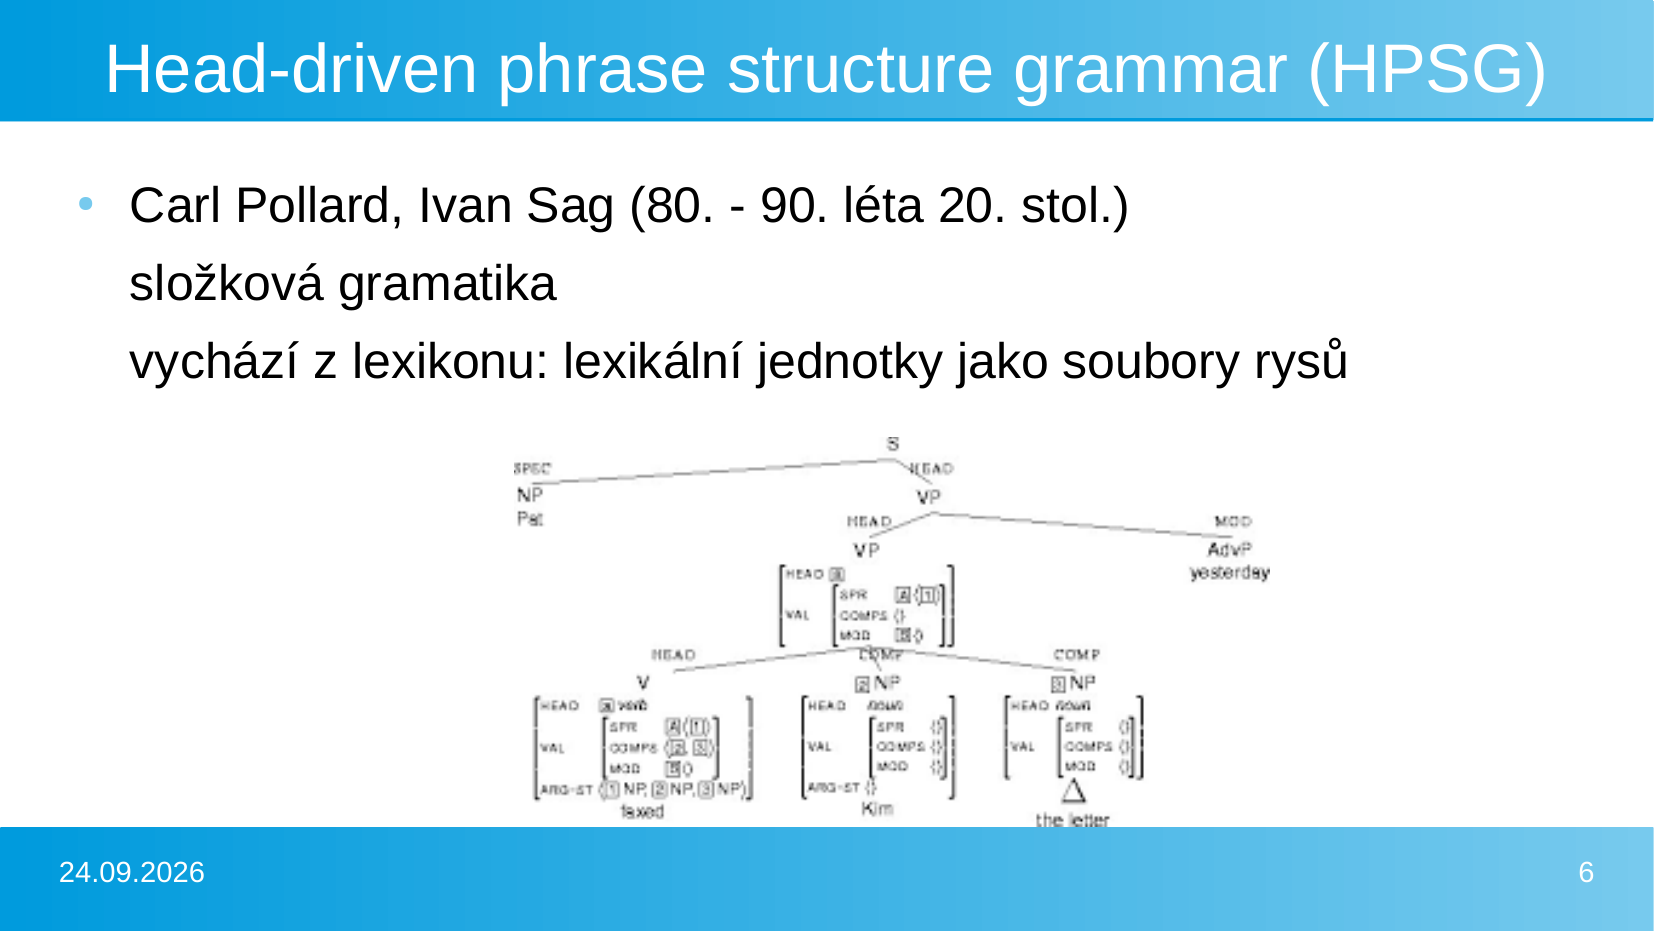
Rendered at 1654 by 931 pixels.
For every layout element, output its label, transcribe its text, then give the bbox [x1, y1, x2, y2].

list Carl Pollard, Ivan Sag (80. - 90. léta 20. stol.) složková gramatika vychází z lexikonu: lexikální jednotky jako soubory rysů [59, 177, 1595, 768]
picture [514, 437, 1270, 827]
title Head-driven phrase structure grammar (HPSG) [59, 29, 1595, 108]
